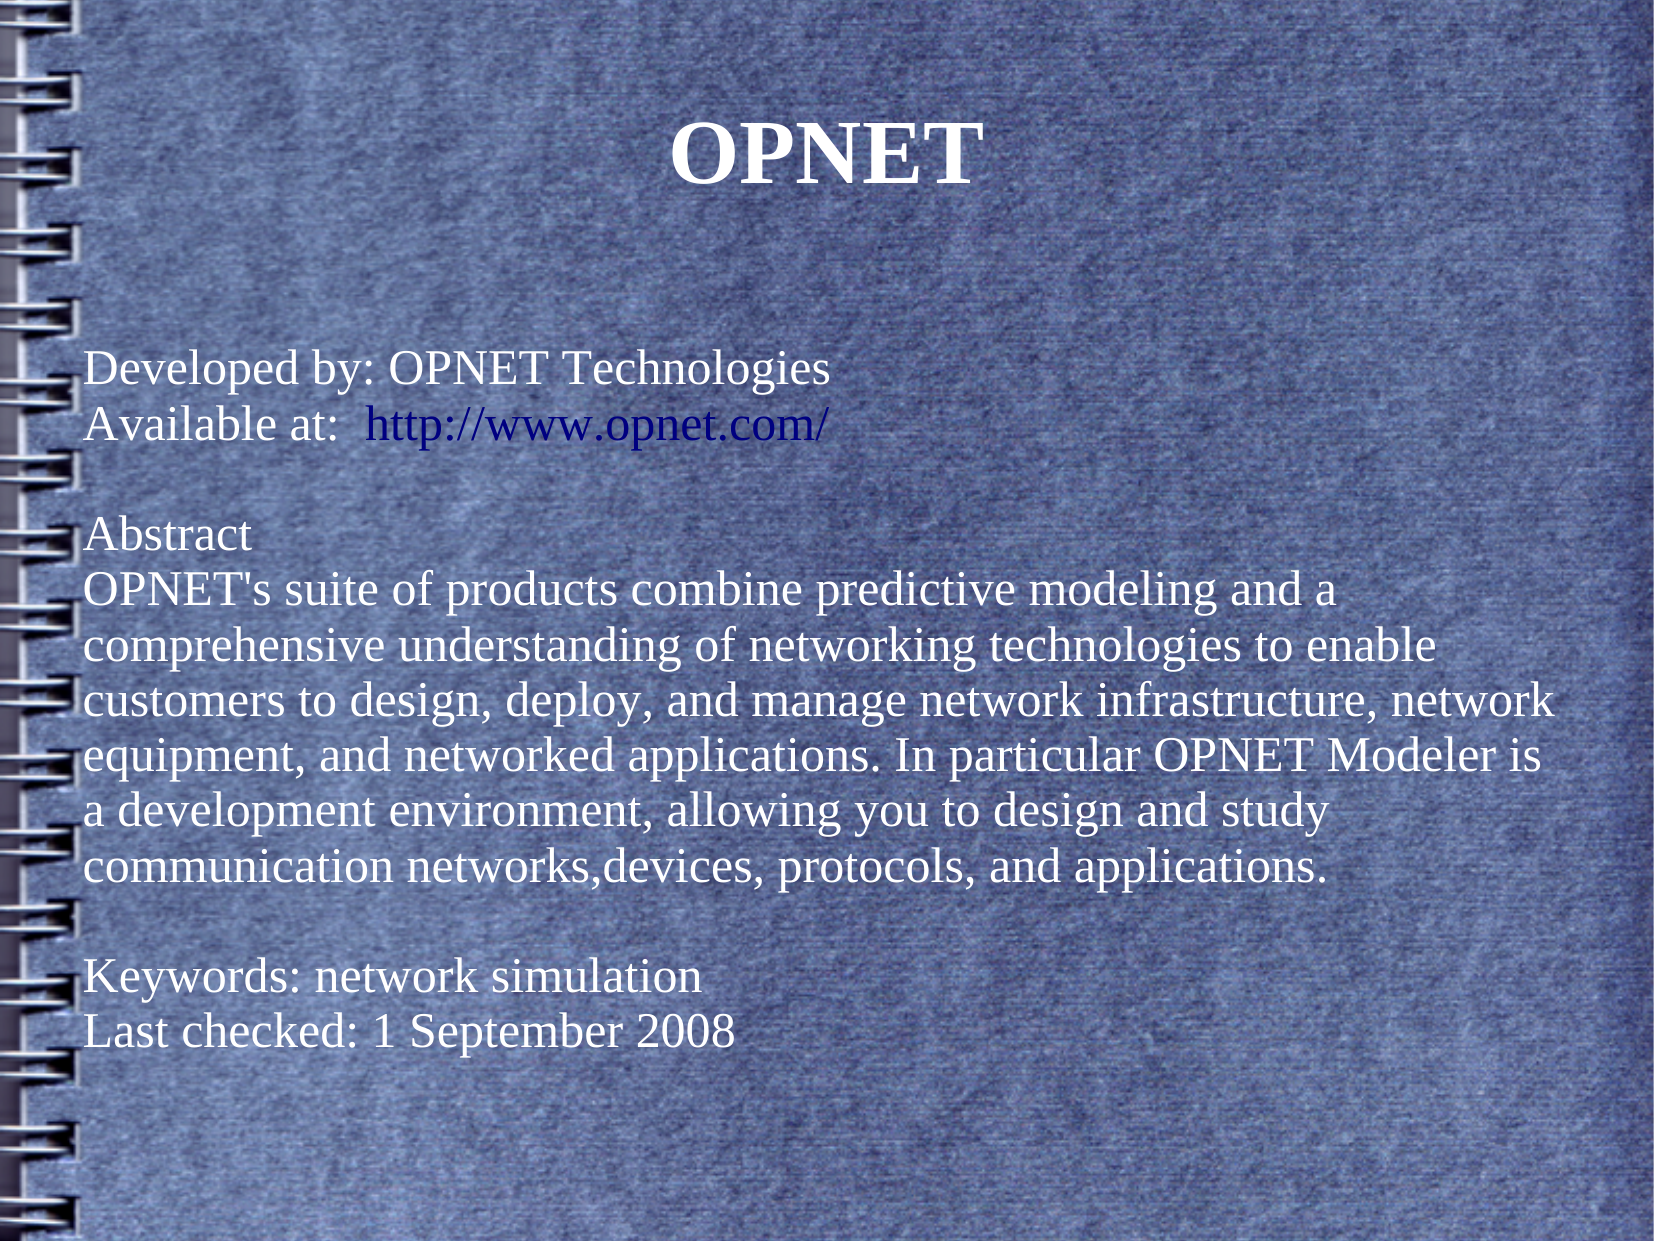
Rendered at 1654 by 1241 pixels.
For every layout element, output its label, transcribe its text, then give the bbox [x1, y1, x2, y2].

title OPNET [82, 56, 1571, 250]
subtitle Developed by: OPNET Technologies Available at: http://www.opnet.com/ Abstract OPNET's suite of products combine predictive modeling and a comprehensive understanding of networking technologies to enable customers to design, deploy, and manage network infrastructure, network equipment, and networked applications. In particular OPNET Modeler is a development environment, allowing you to design and study communication networks,devices, protocols, and applications. Keywords: network simulation Last checked: 1 September 2008 [82, 297, 1571, 1102]
picture [0, 0, 1654, 1241]
